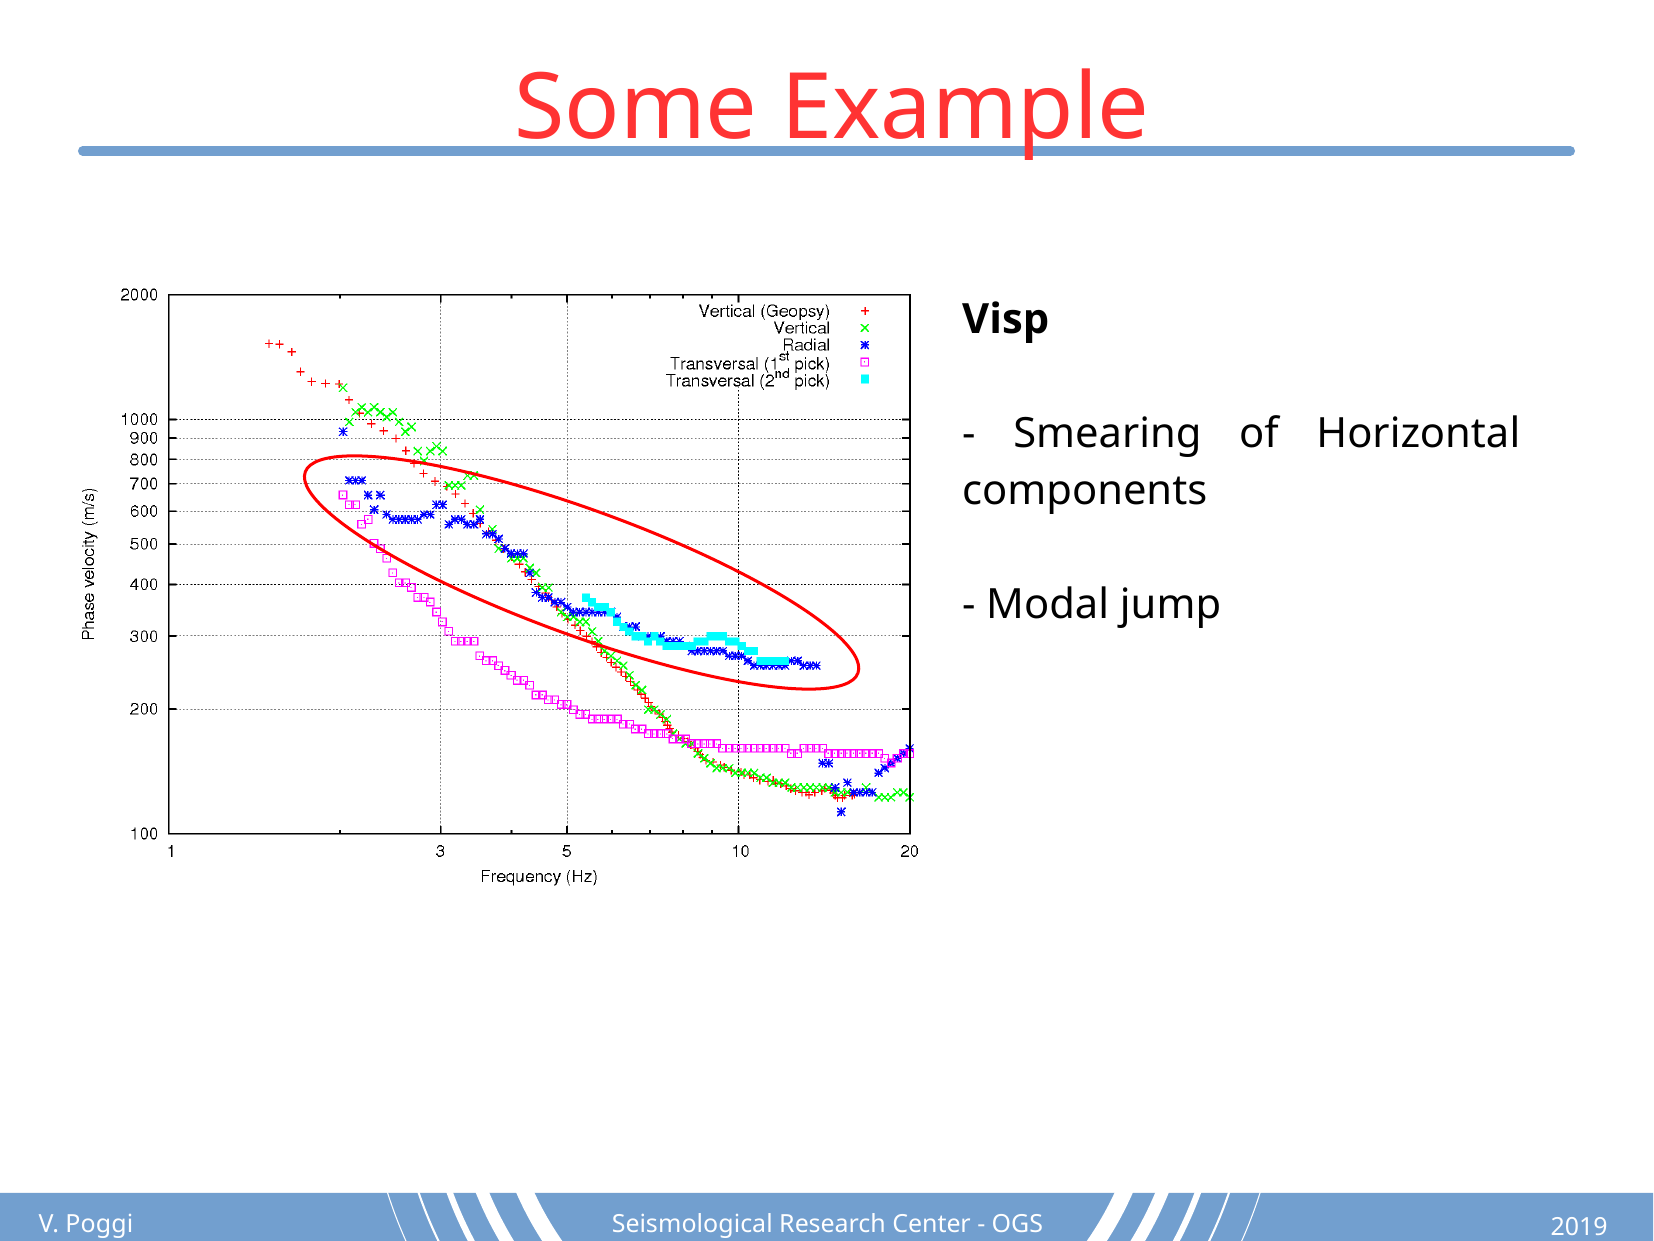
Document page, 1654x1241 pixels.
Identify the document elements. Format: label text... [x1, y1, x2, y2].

picture [75, 286, 921, 887]
text_box Some Example [90, 33, 1576, 155]
text_box Visp - Smearing of Horizontal components - Modal jump [947, 281, 1536, 575]
